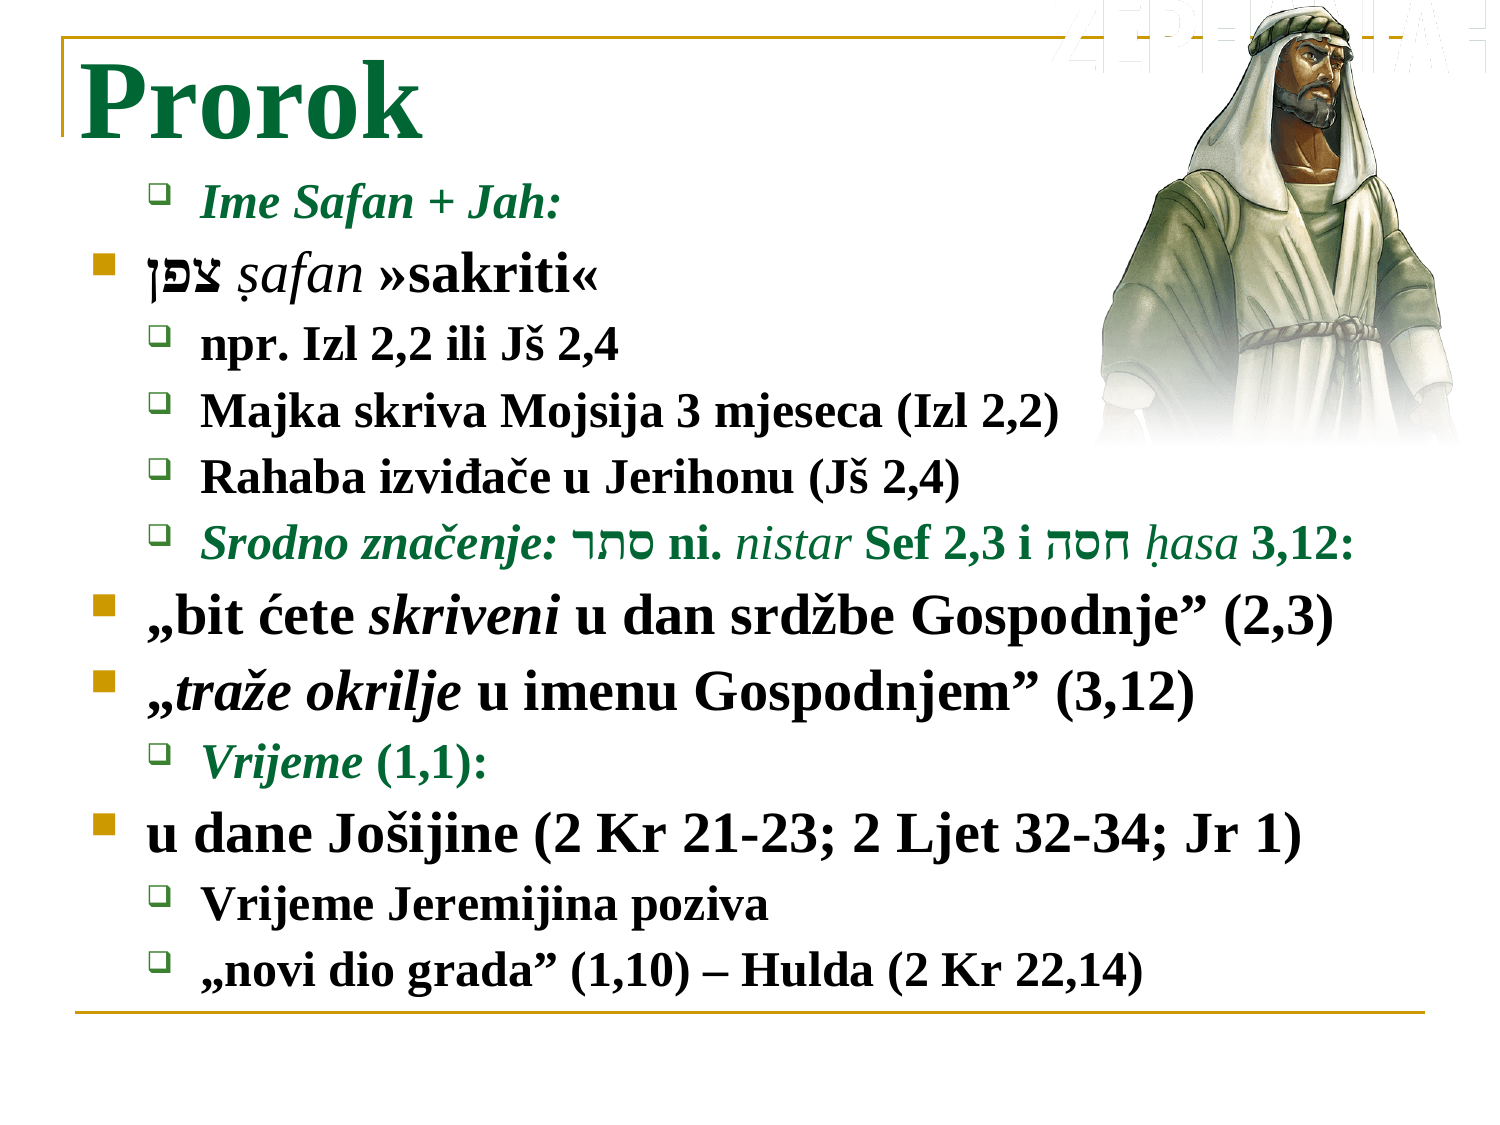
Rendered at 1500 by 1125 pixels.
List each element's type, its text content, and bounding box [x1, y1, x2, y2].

list Ime Safan + Jah: צפן ṣafan »sakriti« npr. Izl 2,2 ili Jš 2,4 Majka skriva Mojsija 3 mjeseca (Izl 2,2) Rahaba izviđače u Jerihonu (Jš 2,4) Srodno značenje: סתר ni. nistar Sef 2,3 i חסה ḥasa 3,12: „bit ćete skriveni u dan srdžbe Gospodnje” (2,3) „traže okrilje u imenu Gospodnjem” (3,12) Vrijeme (1,1): u dane Jošijine (2 Kr 21-23; 2 Ljet 32-34; Jr 1) Vrijeme Jeremijina poziva „novi dio grada” (1,10) – Hulda (2 Kr 22,14) [75, 160, 1426, 1005]
title Prorok [64, 19, 1045, 206]
picture [1045, 0, 1500, 455]
